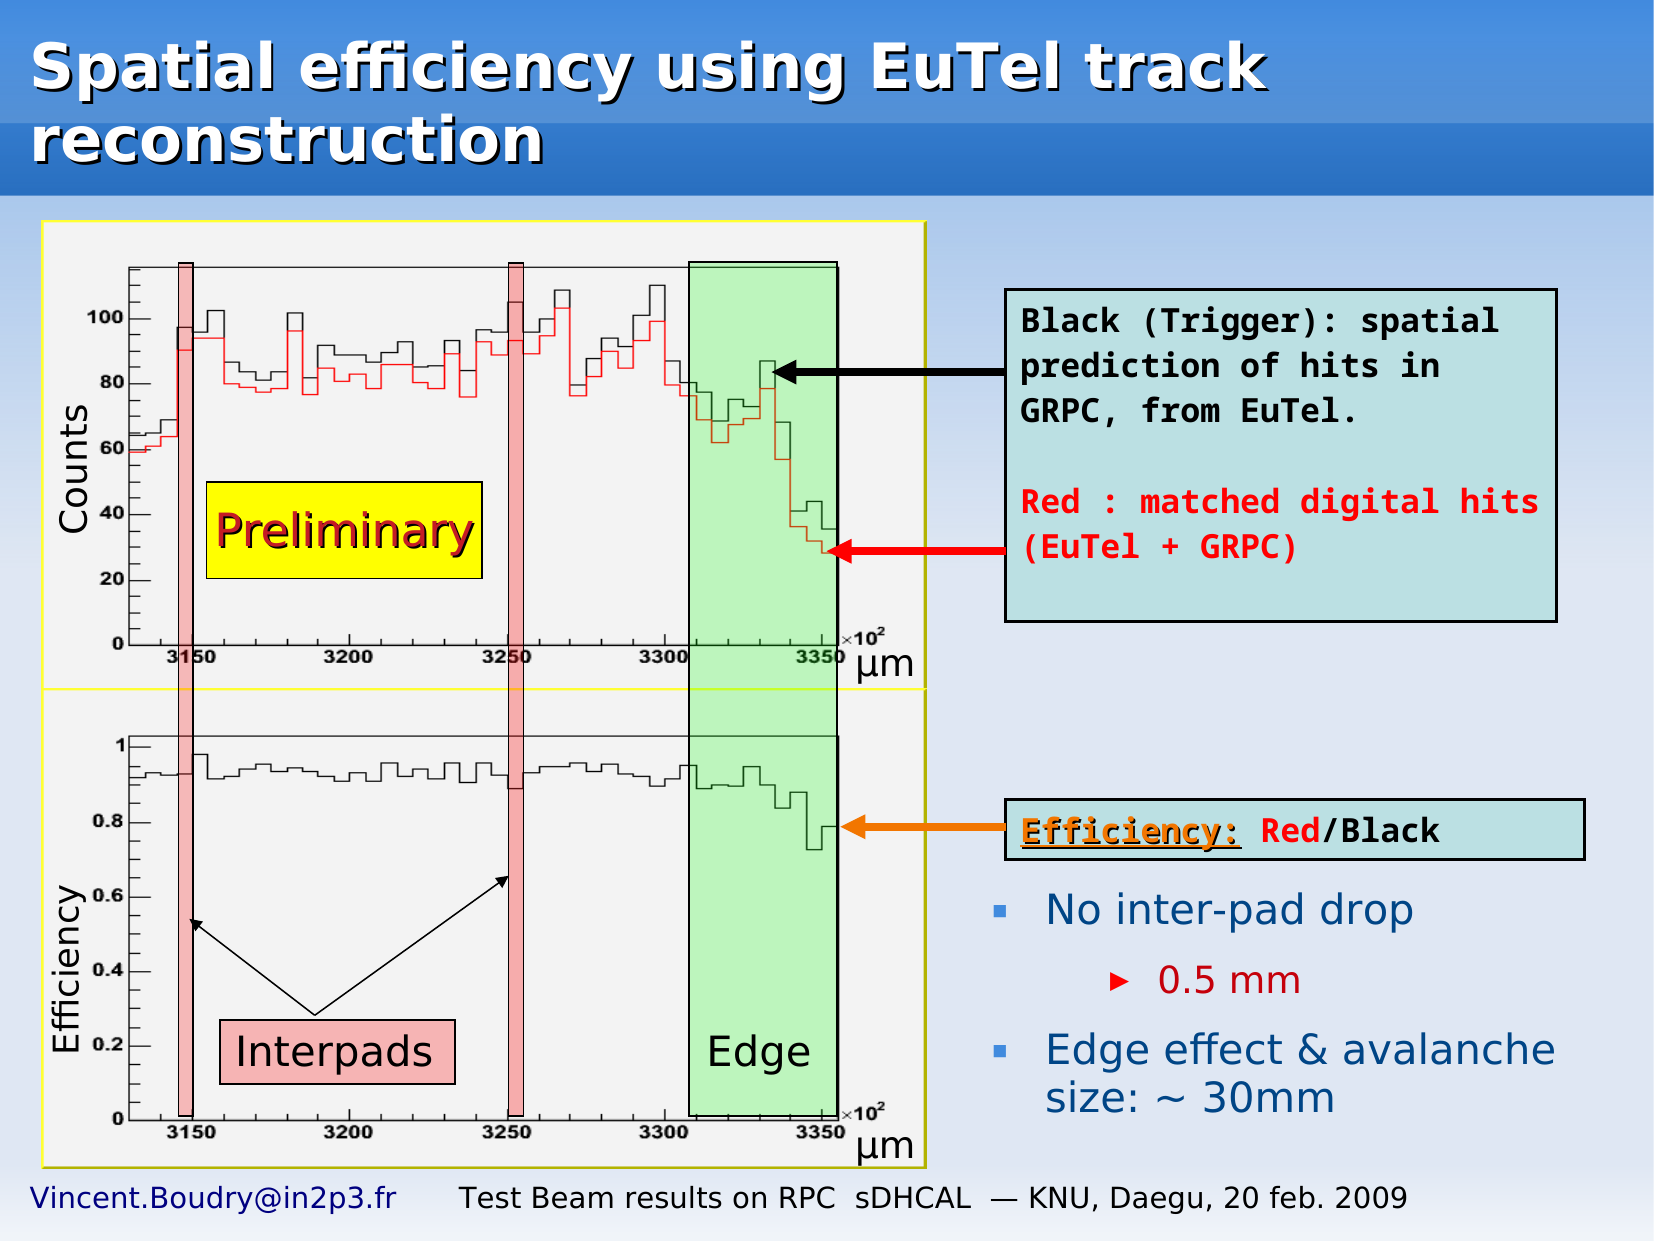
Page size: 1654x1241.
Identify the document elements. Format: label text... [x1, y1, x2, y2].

text_box [178, 263, 193, 1117]
text_box Interpads [220, 1019, 455, 1084]
text_box Edge [691, 1019, 827, 1084]
title Spatial efficiency using EuTel track reconstruction [29, 0, 1654, 207]
text_box Efficiency [37, 790, 95, 1070]
text_box Counts [44, 354, 104, 551]
text_box [508, 263, 524, 1117]
text_box Black (Trigger): spatial prediction of hits in GRPC, from EuTel. Red : matched digital hits (EuTel + GRPC) [1005, 289, 1557, 622]
text_box Efficiency: Red/Black [1005, 799, 1585, 860]
picture [0, 0, 1654, 1241]
text_box [688, 261, 838, 1117]
text_box Preliminary [206, 482, 483, 579]
text_box µm [840, 1116, 937, 1176]
text_box µm [840, 633, 937, 693]
list No inter-pad drop 0.5 mm Edge effect & avalanche size: ~ 30mm [974, 885, 1595, 1196]
